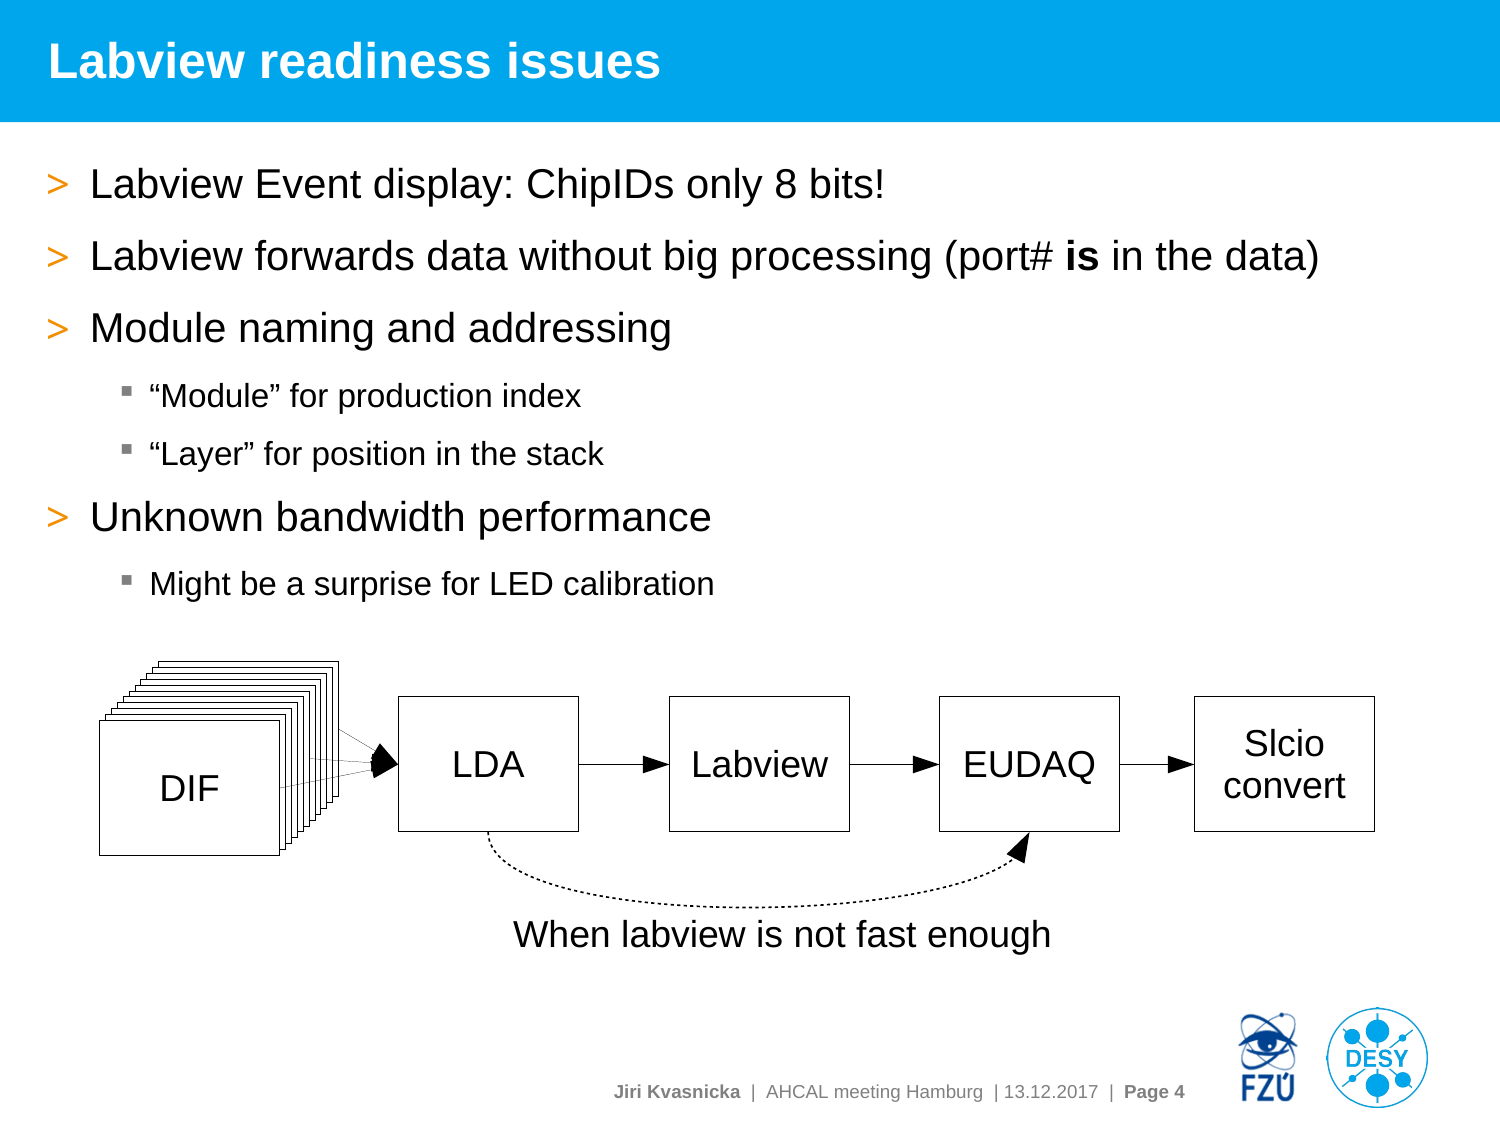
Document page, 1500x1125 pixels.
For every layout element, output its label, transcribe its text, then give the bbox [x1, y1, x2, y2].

text_box DIF [321, 779, 327, 809]
text_box Labview [669, 696, 850, 832]
picture [1326, 1007, 1428, 1108]
text_box DIF [316, 781, 321, 815]
text_box DIF [117, 702, 298, 785]
list Labview Event display: ChipIDs only 8 bits! Labview forwards data without big processing (port# is in the data) Module naming and addressing “Module” for production index “Layer” for position in the stack Unknown bandwidth performance Might be a surprise for LED calibration [46, 160, 1444, 813]
text_box DIF [321, 760, 327, 779]
picture [1215, 1004, 1321, 1110]
text_box DIF [327, 760, 333, 778]
title Labview readiness issues [47, 16, 1446, 107]
text_box LDA [398, 696, 579, 832]
text_box DIF [140, 679, 321, 759]
text_box DIF [333, 761, 339, 777]
text_box DIF [158, 661, 339, 760]
text_box Slcio convert [1194, 696, 1375, 832]
text_box DIF [129, 691, 310, 782]
text_box DIF [292, 785, 298, 838]
text_box DIF [298, 784, 304, 832]
text_box DIF [286, 786, 292, 844]
text_box DIF [310, 759, 316, 781]
text_box DIF [135, 685, 316, 758]
text_box DIF [333, 777, 339, 797]
text_box DIF [310, 782, 316, 821]
text_box DIF [99, 720, 280, 856]
text_box DIF [146, 673, 327, 759]
text_box EUDAQ [939, 696, 1120, 832]
text_box DIF [105, 714, 286, 787]
text_box DIF [316, 760, 321, 780]
text_box DIF [152, 667, 333, 759]
text_box DIF [280, 788, 286, 850]
text_box DIF [123, 696, 304, 784]
text_box When labview is not fast enough [498, 906, 1067, 964]
text_box DIF [327, 778, 333, 803]
text_box DIF [111, 708, 292, 786]
text_box DIF [304, 783, 310, 827]
